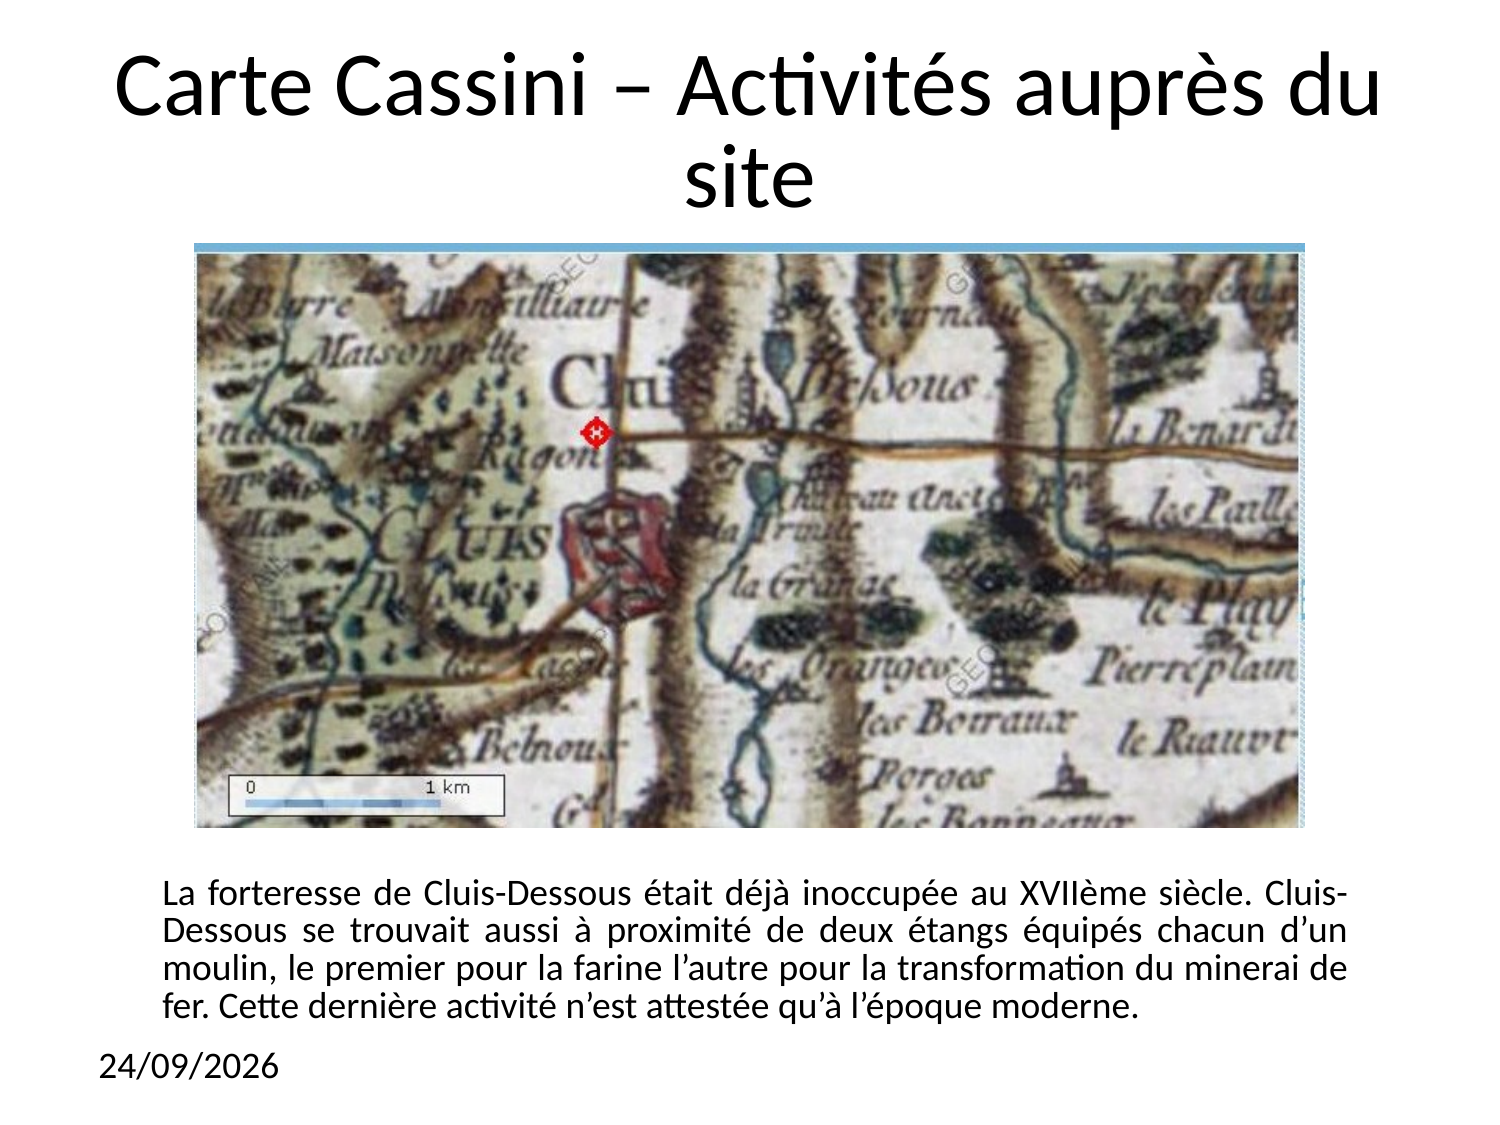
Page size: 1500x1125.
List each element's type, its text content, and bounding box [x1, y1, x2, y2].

text_box La forteresse de Cluis-Dessous était déjà inoccupée au XVIIème siècle. Cluis-Dessous se trouvait aussi à proximité de deux étangs équipés chacun d’un moulin, le premier pour la farine l’autre pour la transformation du minerai de fer. Cette dernière activité n’est attestée qu’à l’époque moderne. [147, 869, 1365, 1067]
title Carte Cassini – Activités auprès du site [75, 45, 1425, 233]
picture [194, 243, 1305, 828]
